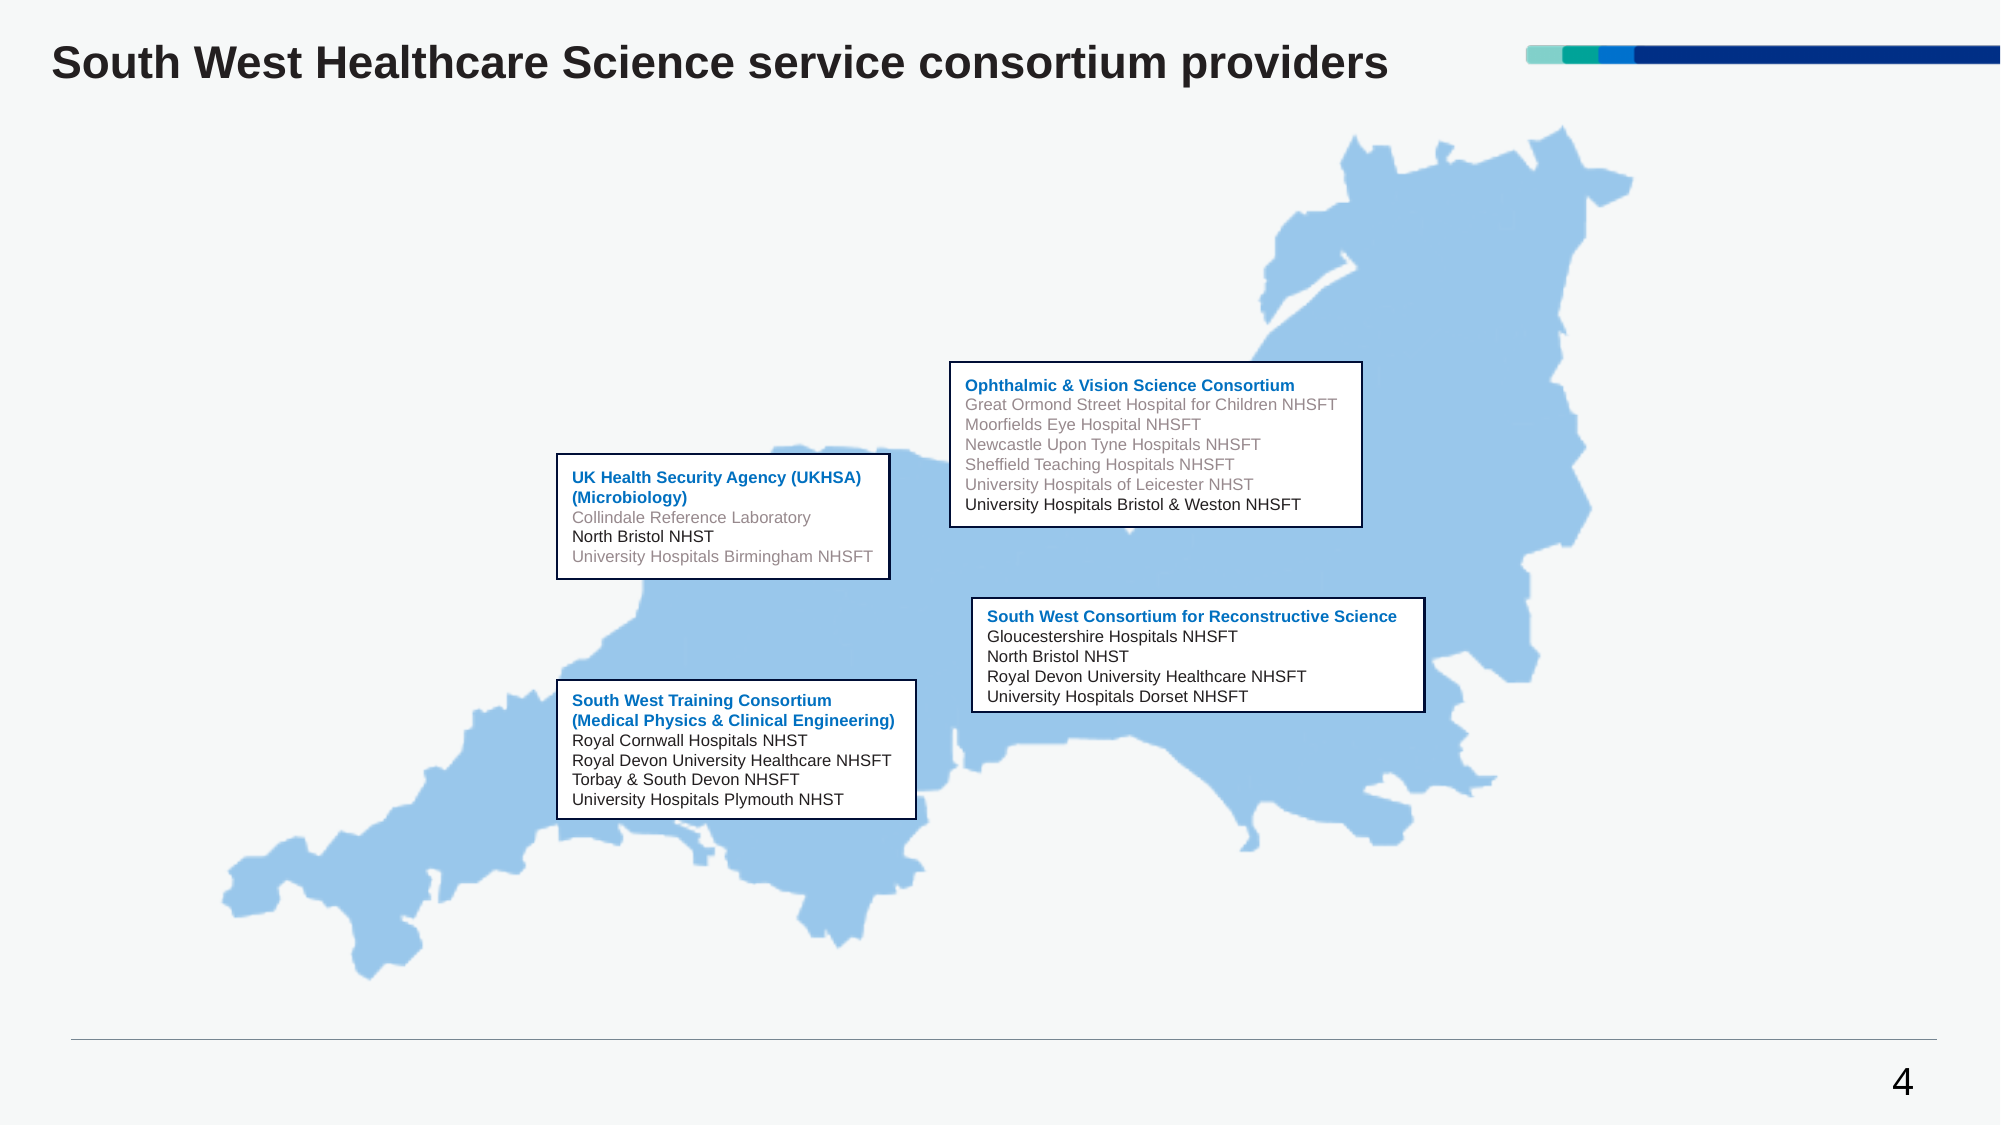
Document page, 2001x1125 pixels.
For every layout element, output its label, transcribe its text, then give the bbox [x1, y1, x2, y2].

text_box South West Training Consortium (Medical Physics & Clinical Engineering) Royal Cornwall Hospitals NHST Royal Devon University Healthcare NHSFT Torbay & South Devon NHSFT University Hospitals Plymouth NHST [557, 680, 916, 819]
text_box South West Healthcare Science service consortium providers [36, 25, 1570, 96]
picture [212, 117, 1648, 1008]
text_box UK Health Security Agency (UKHSA) (Microbiology) Collindale Reference Laboratory North Bristol NHST University Hospitals Birmingham NHSFT [557, 454, 889, 579]
text_box Ophthalmic & Vision Science Consortium Great Ormond Street Hospital for Children NHSFT Moorfields Eye Hospital NHSFT Newcastle Upon Tyne Hospitals NHSFT Sheffield Teaching Hospitals NHSFT University Hospitals of Leicester NHST University Hospitals Bristol & Weston NHSFT [950, 362, 1362, 527]
text_box South West Consortium for Reconstructive Science Gloucestershire Hospitals NHSFT North Bristol NHST Royal Devon University Healthcare NHSFT University Hospitals Dorset NHSFT [972, 598, 1424, 712]
